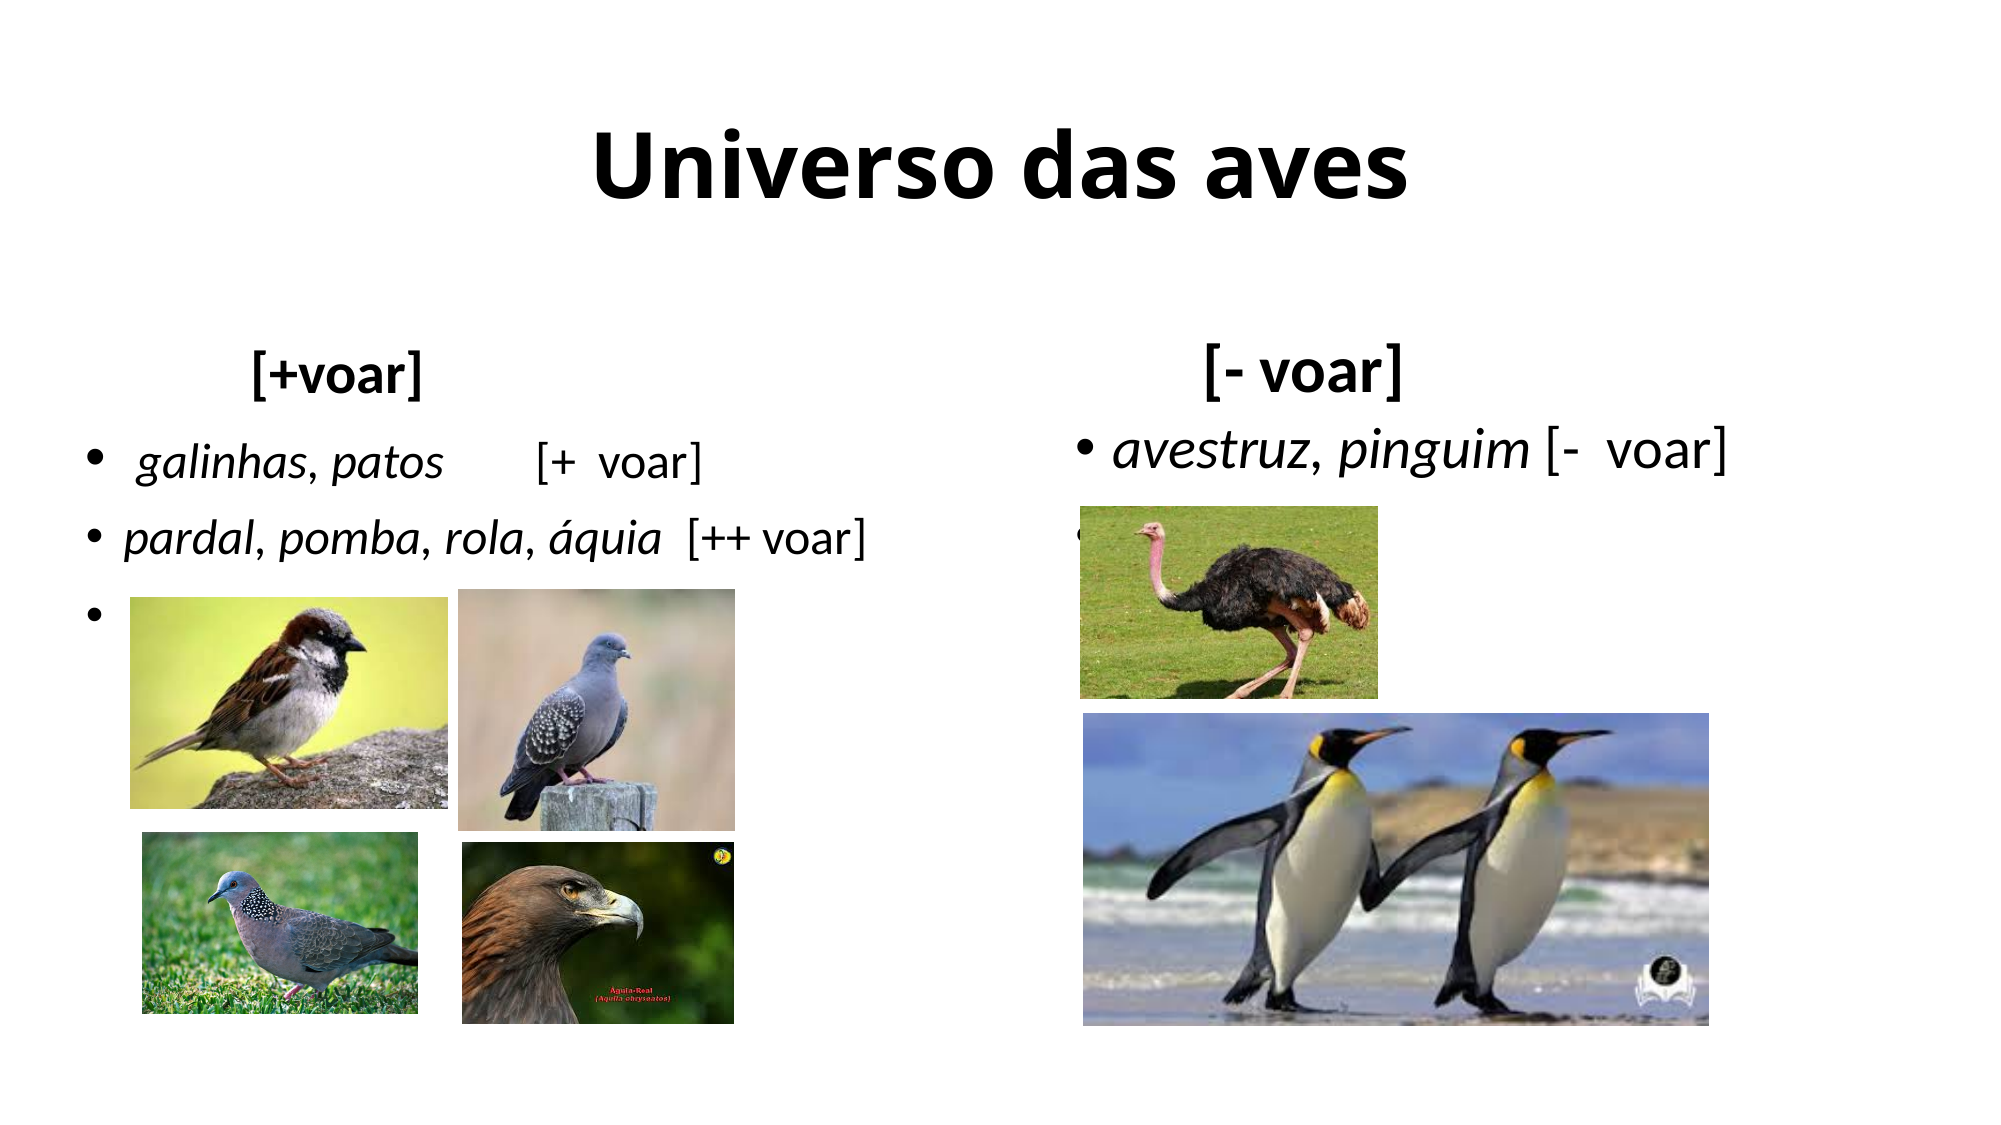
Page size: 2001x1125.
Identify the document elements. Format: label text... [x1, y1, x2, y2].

list [- voar] [1142, 292, 1461, 410]
picture [458, 590, 735, 831]
picture [1080, 506, 1378, 699]
picture [142, 832, 418, 1014]
title Universo das aves [137, 59, 1863, 278]
list galinhas, patos [+ voar] pardal, pomba, rola, áquia [++ voar] [70, 420, 917, 1025]
picture [130, 597, 448, 809]
picture [1083, 713, 1709, 1026]
list [+voar] [231, 275, 463, 411]
picture [462, 842, 734, 1024]
list avestruz, pinguim [- voar] [1060, 410, 1911, 1016]
